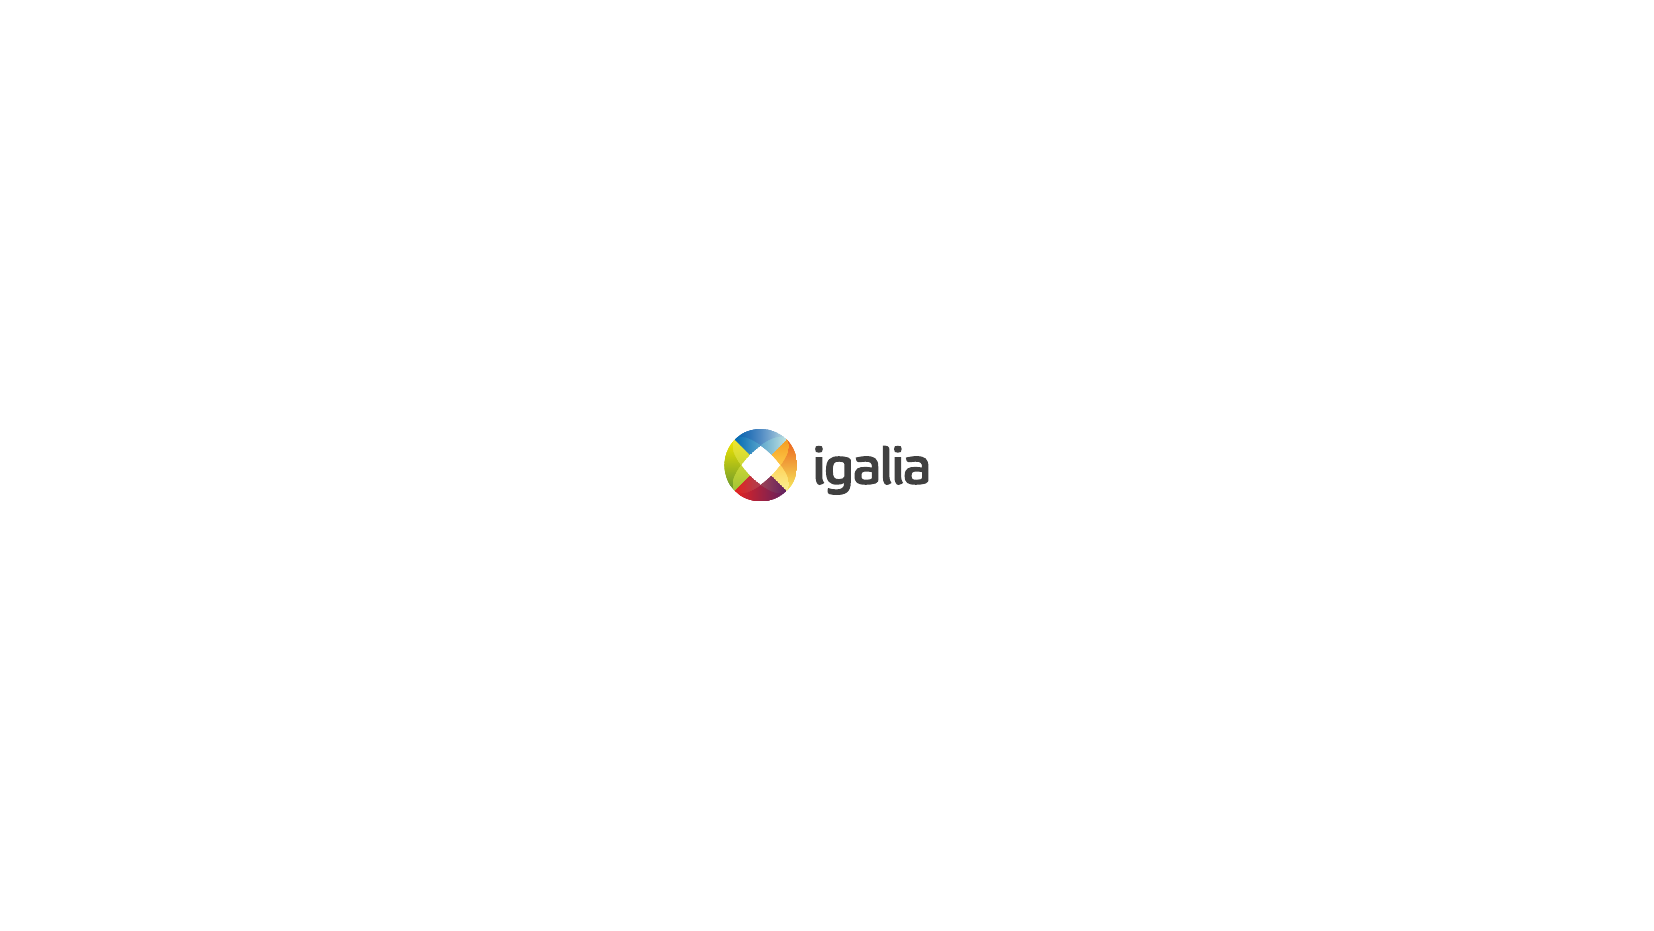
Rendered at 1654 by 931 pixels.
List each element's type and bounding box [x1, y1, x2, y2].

picture [723, 427, 931, 503]
